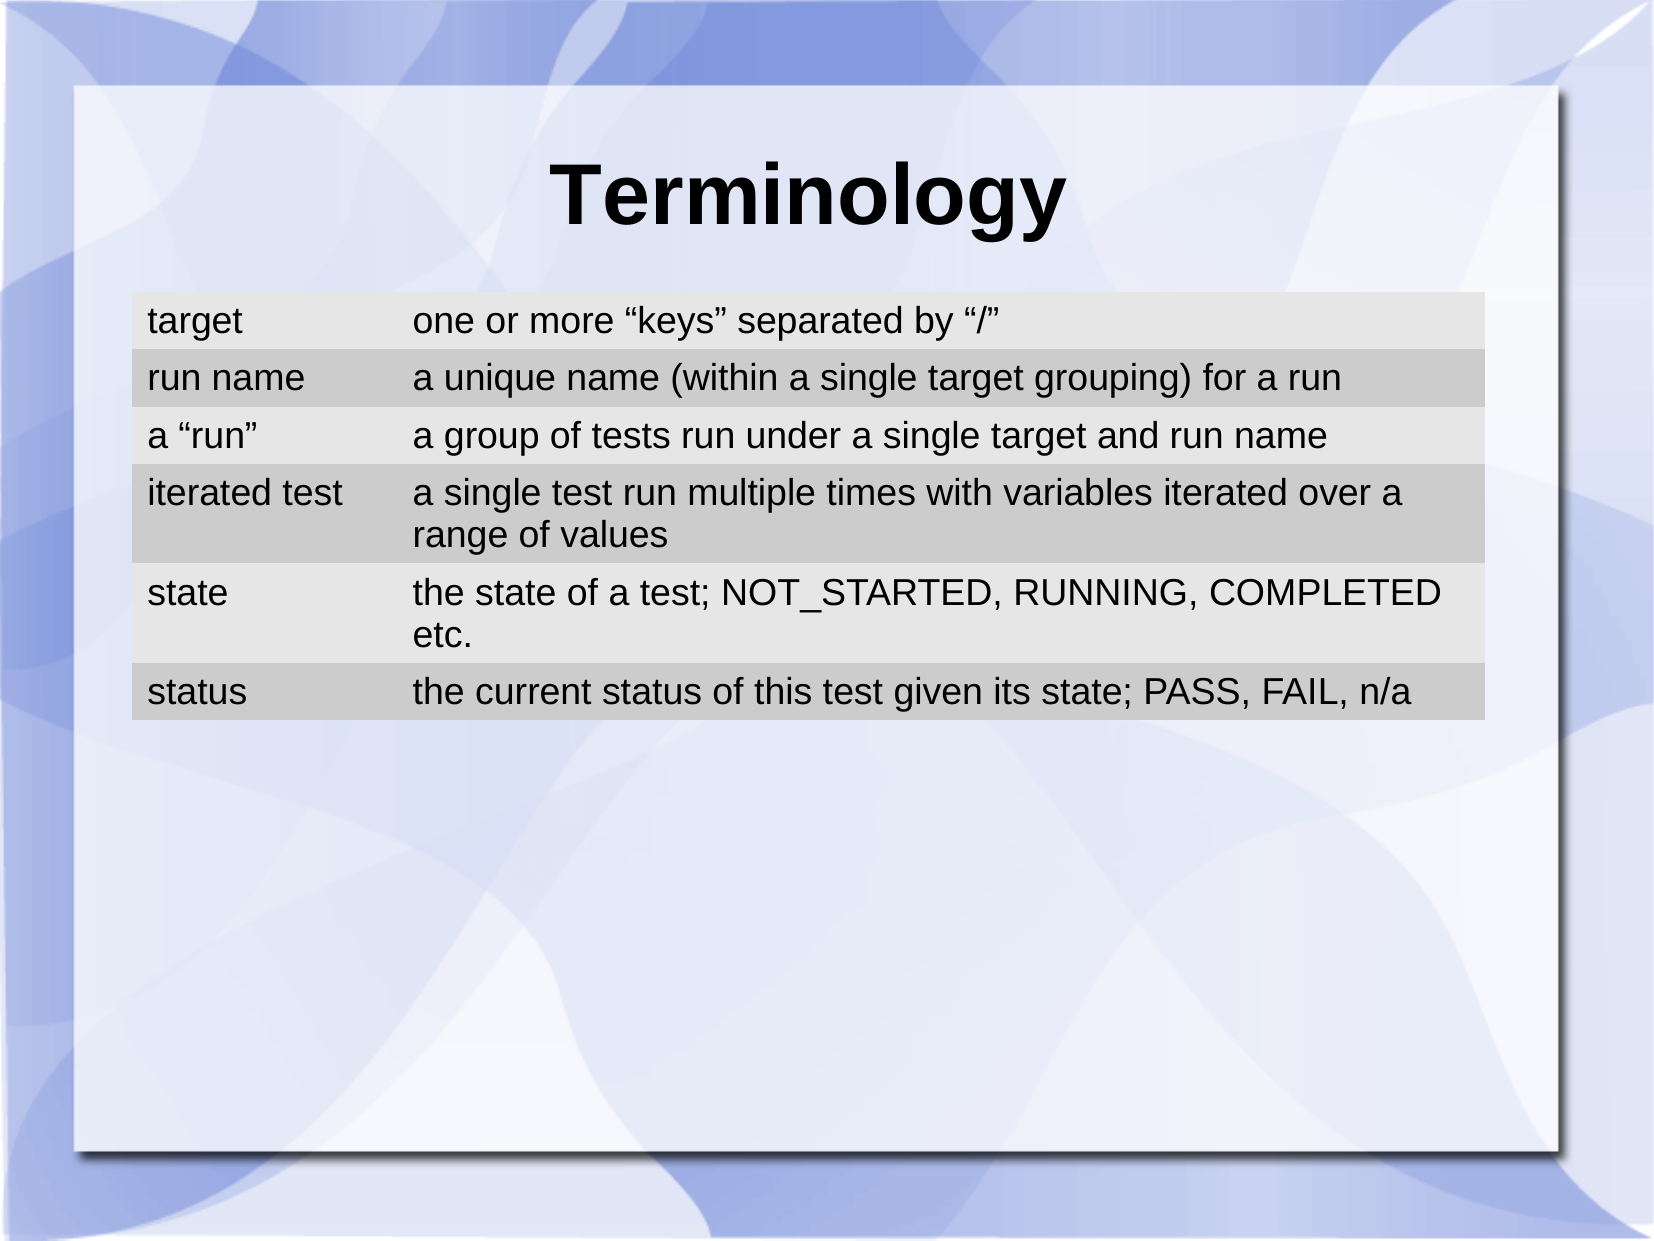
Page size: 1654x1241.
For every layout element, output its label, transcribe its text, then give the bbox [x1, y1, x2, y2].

table_cell state [132, 563, 398, 663]
table_cell the state of a test; NOT_STARTED, RUNNING, COMPLETED etc. [398, 563, 1485, 663]
table_cell a unique name (within a single target grouping) for a run [398, 349, 1485, 407]
table_cell a “run” [132, 407, 398, 464]
table_header target [132, 292, 398, 349]
table_cell run name [132, 349, 398, 407]
table_cell a group of tests run under a single target and run name [398, 407, 1485, 464]
picture [0, 0, 1654, 1241]
title Terminology [82, 90, 1536, 298]
table_header one or more “keys” separated by “/” [398, 292, 1485, 349]
table_cell the current status of this test given its state; PASS, FAIL, n/a [398, 663, 1485, 720]
table_cell iterated test [132, 464, 398, 563]
table_cell status [132, 663, 398, 720]
table_cell a single test run multiple times with variables iterated over a range of values [398, 464, 1485, 563]
